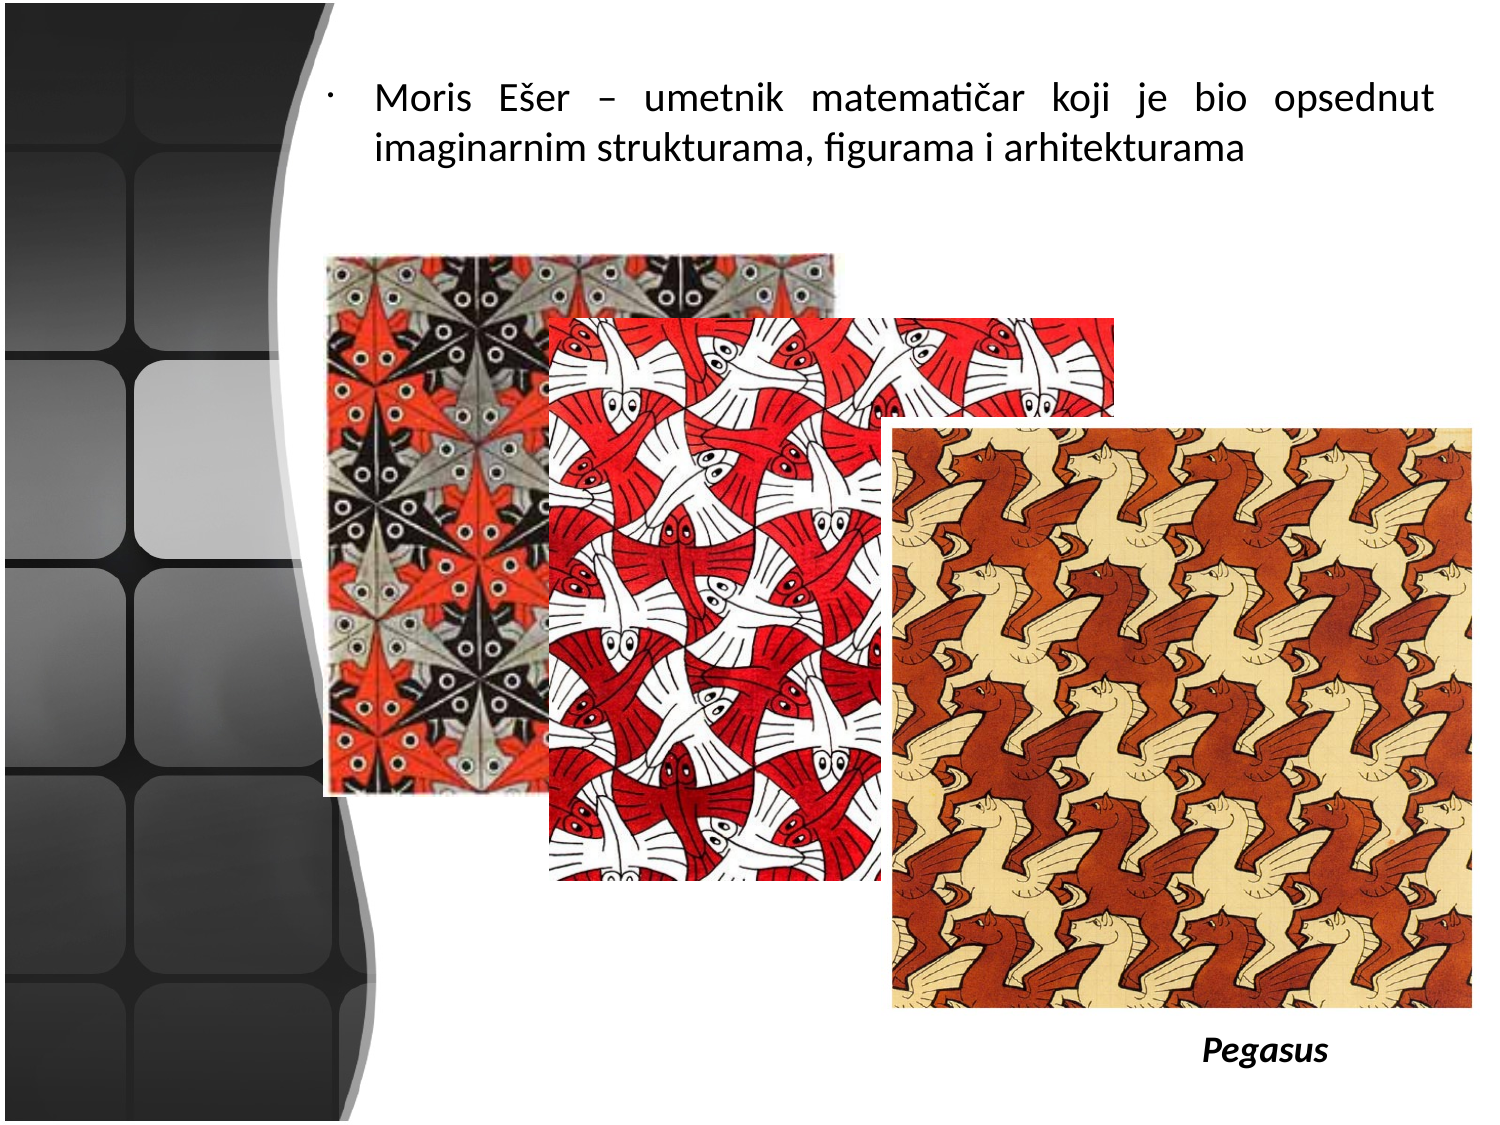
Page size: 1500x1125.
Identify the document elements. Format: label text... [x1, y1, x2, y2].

picture [0, 0, 1500, 1125]
text_box Pegasus [1187, 1017, 1500, 1078]
text_box Moris Ešer – umetnik matematičar koji je bio opsednut imaginarnim strukturama, figurama i arhitekturama [312, 62, 1451, 268]
